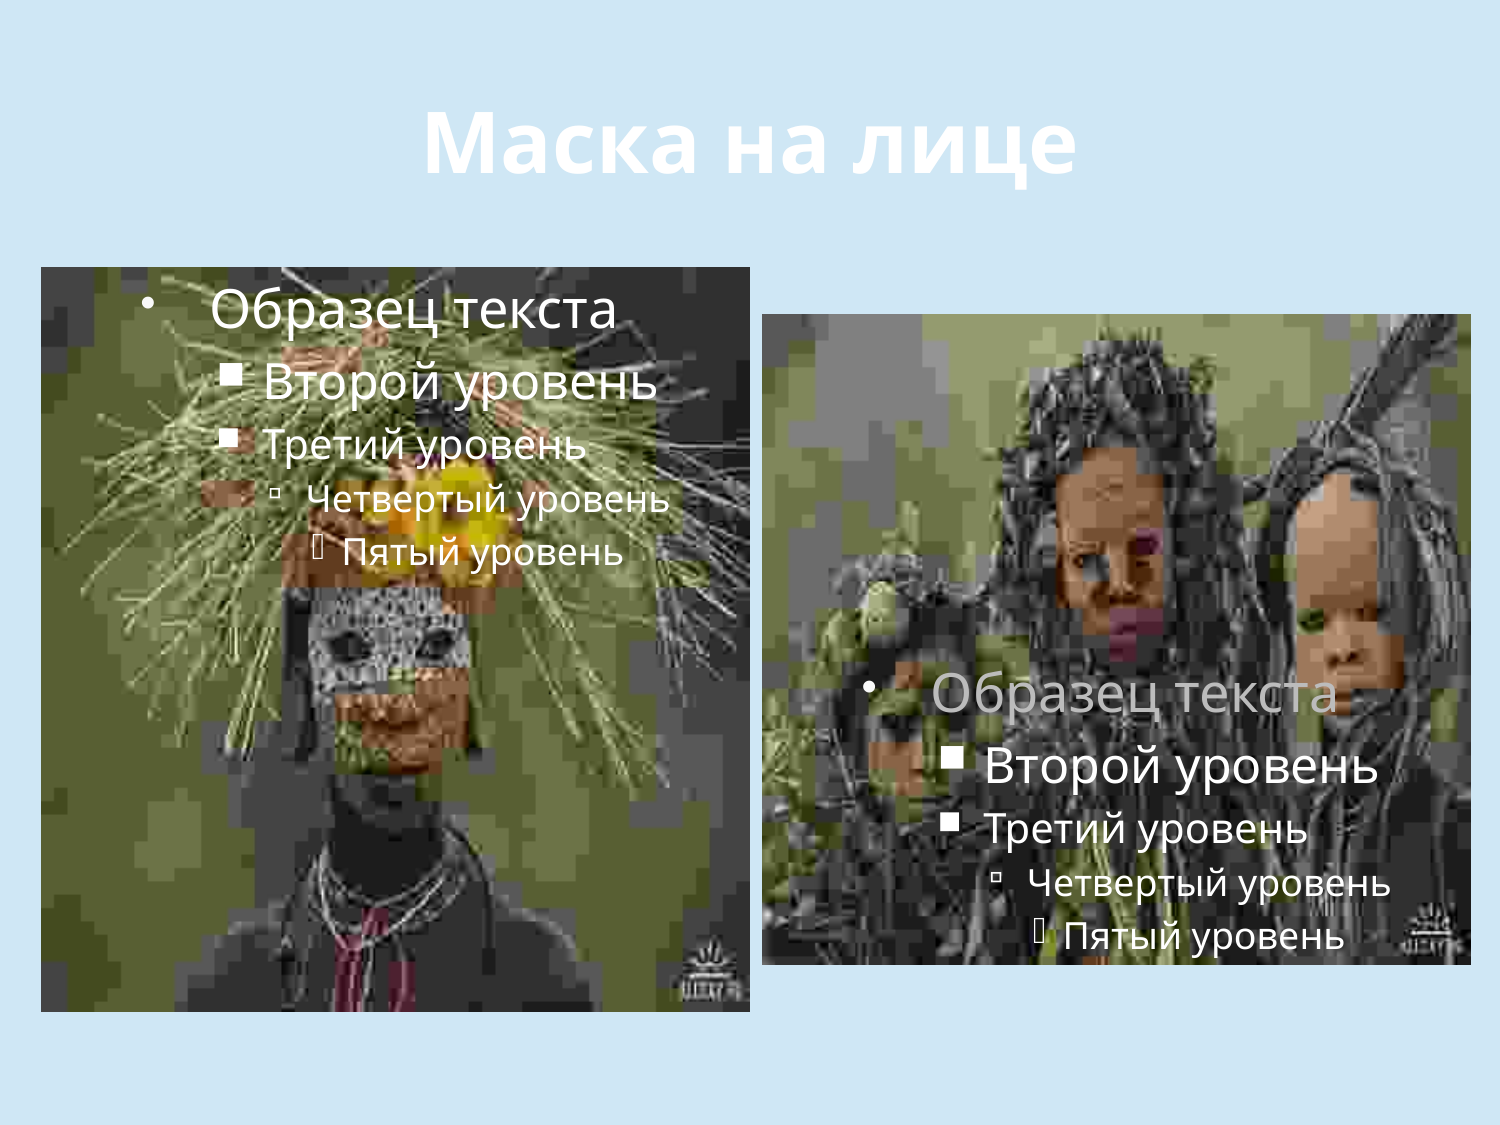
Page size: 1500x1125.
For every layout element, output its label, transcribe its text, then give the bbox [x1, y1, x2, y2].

picture [762, 314, 1471, 965]
picture [41, 267, 750, 1012]
title Маска на лице [75, 45, 1425, 233]
